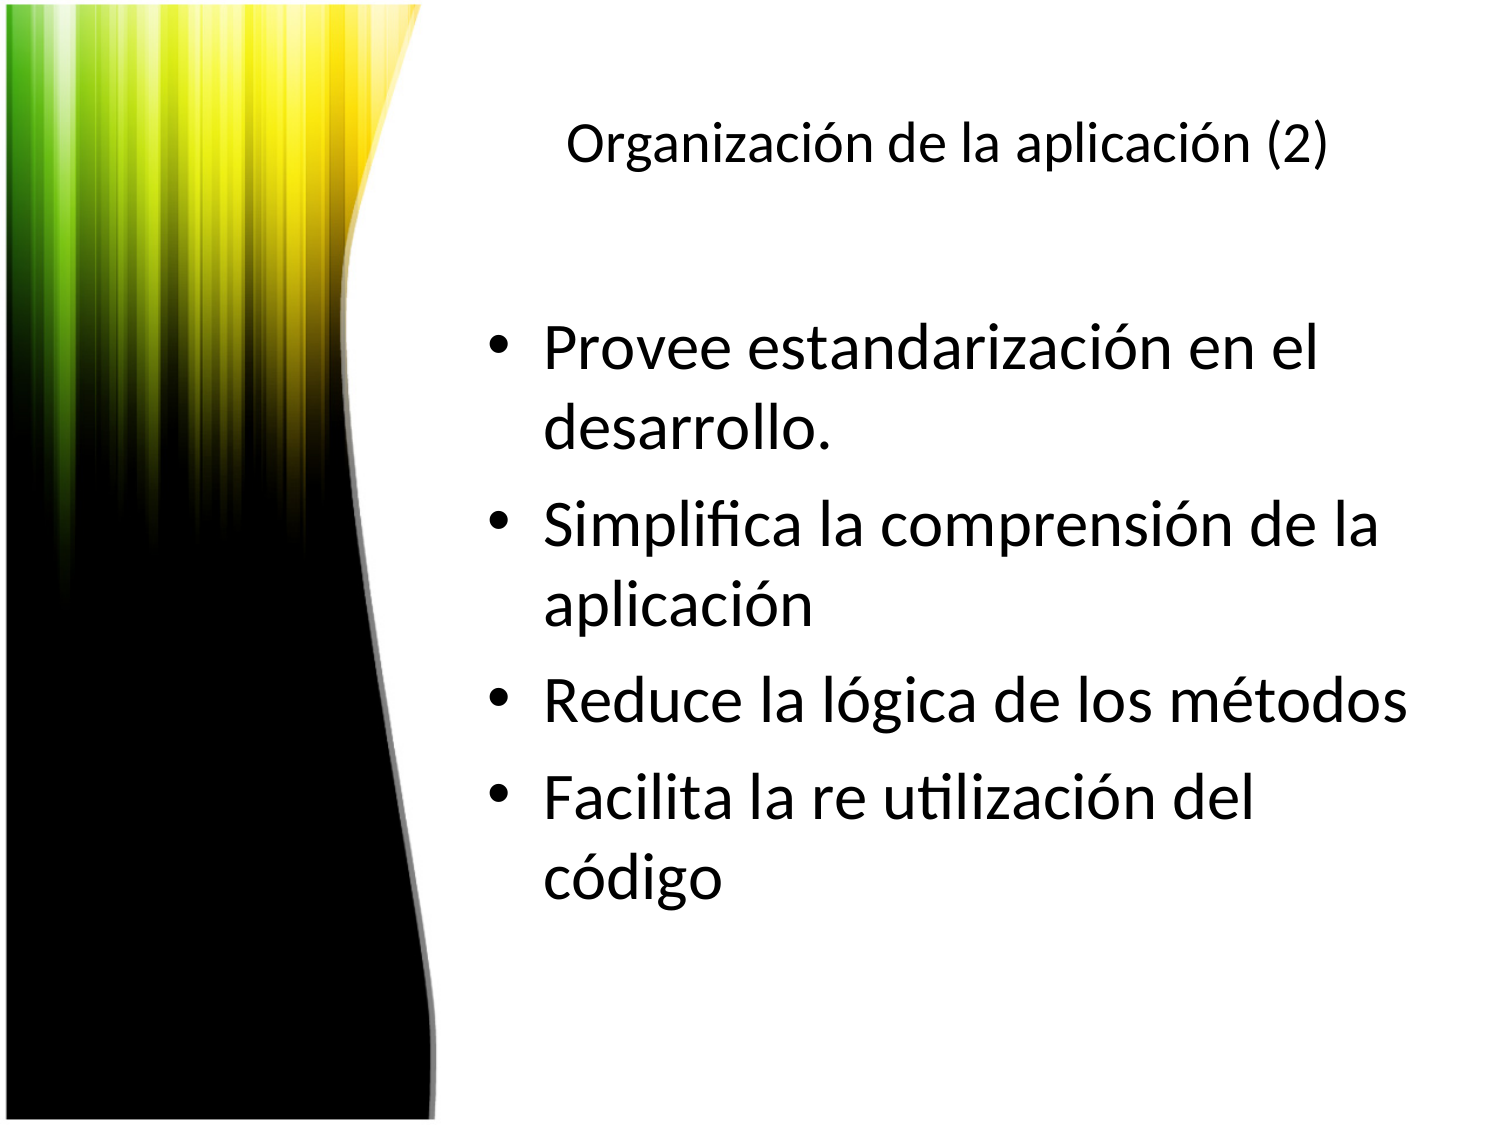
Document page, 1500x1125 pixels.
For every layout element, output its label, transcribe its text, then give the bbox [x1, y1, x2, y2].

picture [0, 0, 1500, 1125]
title Organización de la aplicación (2) [472, 20, 1426, 257]
list Provee estandarización en el desarrollo. Simplifica la comprensión de la aplicación Reduce la lógica de los métodos Facilita la re utilización del código [472, 295, 1426, 1039]
